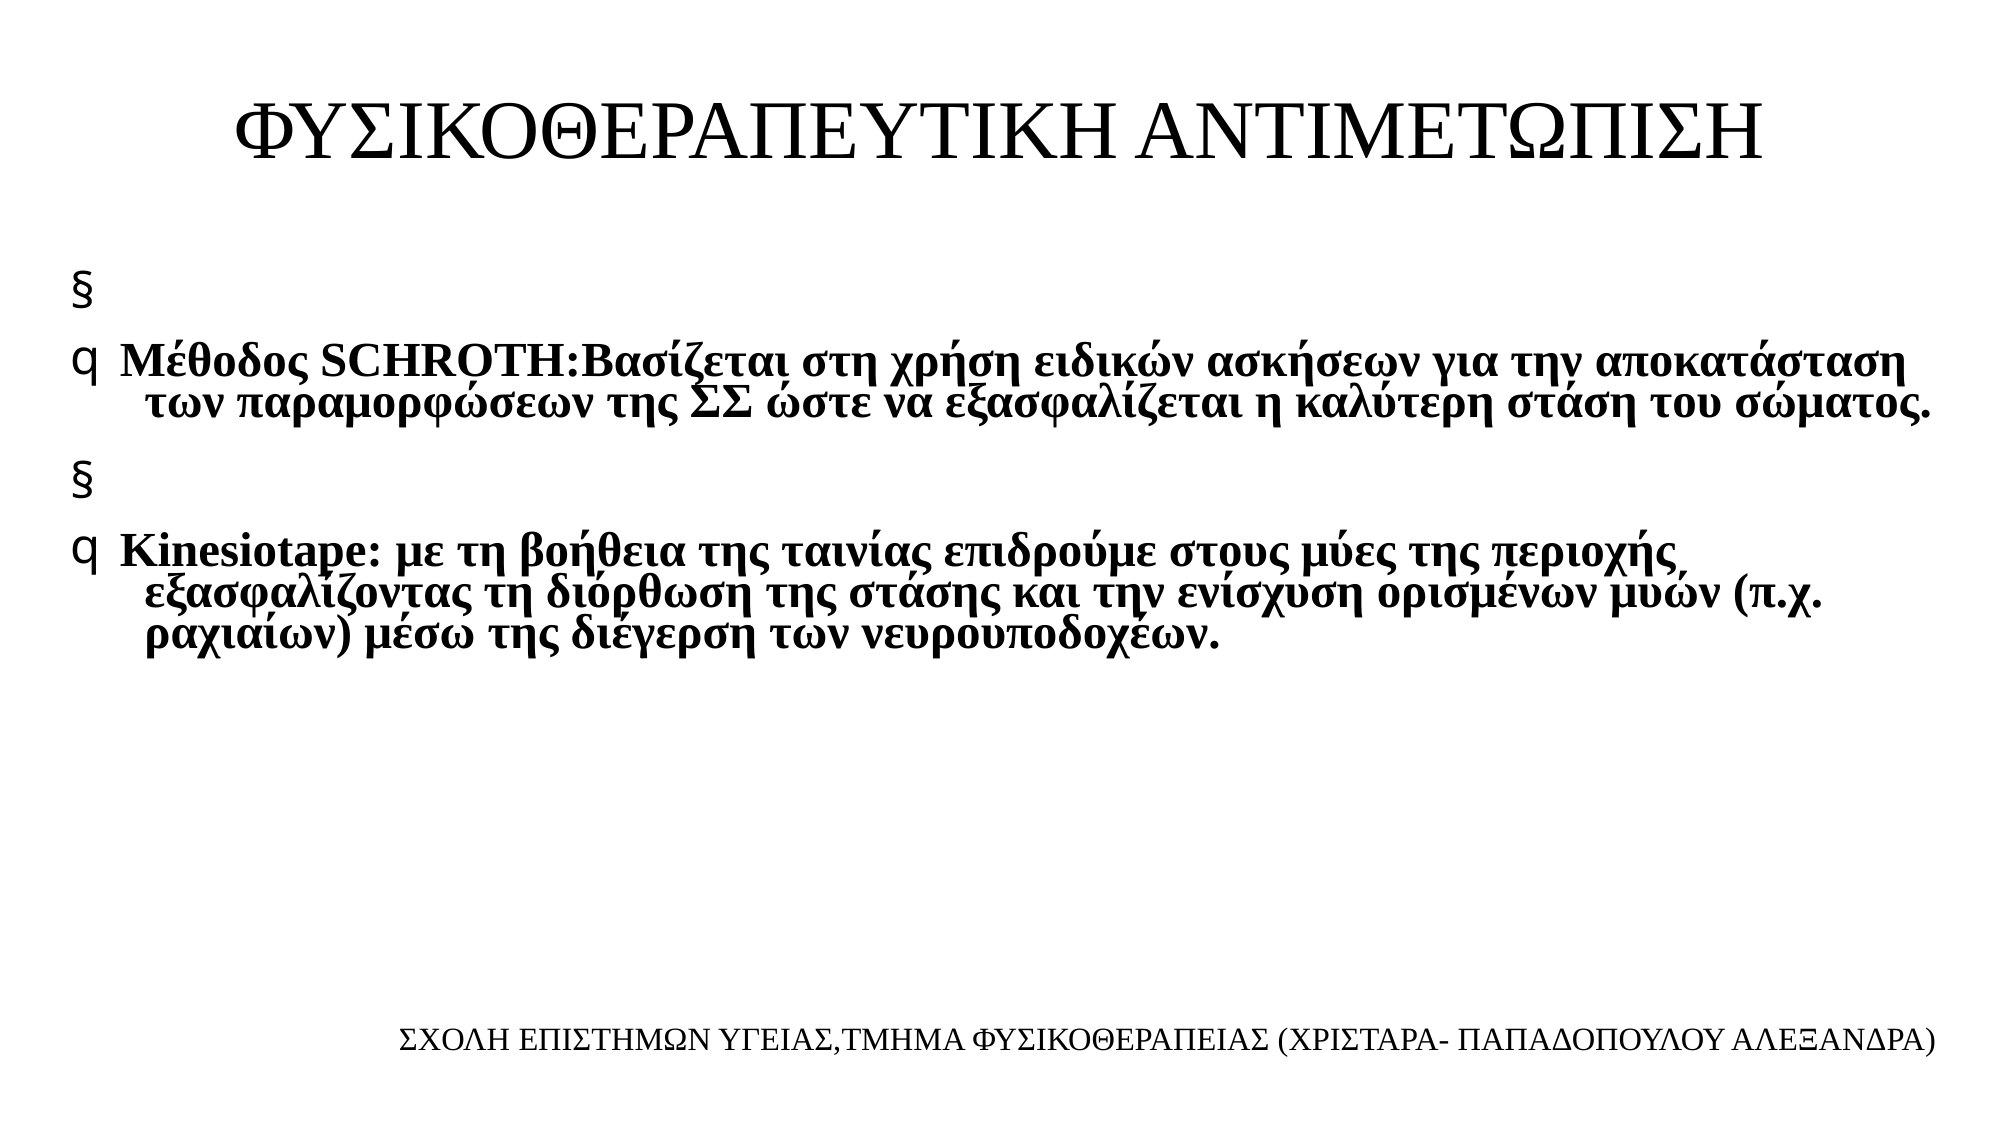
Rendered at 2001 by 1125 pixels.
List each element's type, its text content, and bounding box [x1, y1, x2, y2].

title ΦΥΣΙΚΟΘΕΡΑΠΕΥΤΙΚΗ ΑΝΤΙΜΕΤΩΠΙΣΗ [137, 44, 1863, 219]
list Μέθοδος SCHROTH:Βασίζεται στη χρήση ειδικών ασκήσεων για την αποκατάσταση των παραμορφώσεων της ΣΣ ώστε να εξασφαλίζεται η καλύτερη στάση του σώματος. Kinesiotape: με τη βοήθεια της ταινίας επιδρούμε στους μύες της περιοχής εξασφαλίζοντας τη διόρθωση της στάσης και την ενίσχυση ορισμένων μυών (π.χ. ραχιαίων) μέσω της διέγερση των νευρουποδοχέων. ΣΧΟΛΗ ΕΠΙΣΤΗΜΩΝ ΥΓΕΙΑΣ,ΤΜΗΜΑ ΦΥΣΙΚΟΘΕΡΑΠΕΙΑΣ (ΧΡΙΣΤΑΡΑ- ΠΑΠΑΔΟΠΟΥΛΟΥ ΑΛΕΞΑΝΔΡΑ) [55, 248, 1954, 1109]
